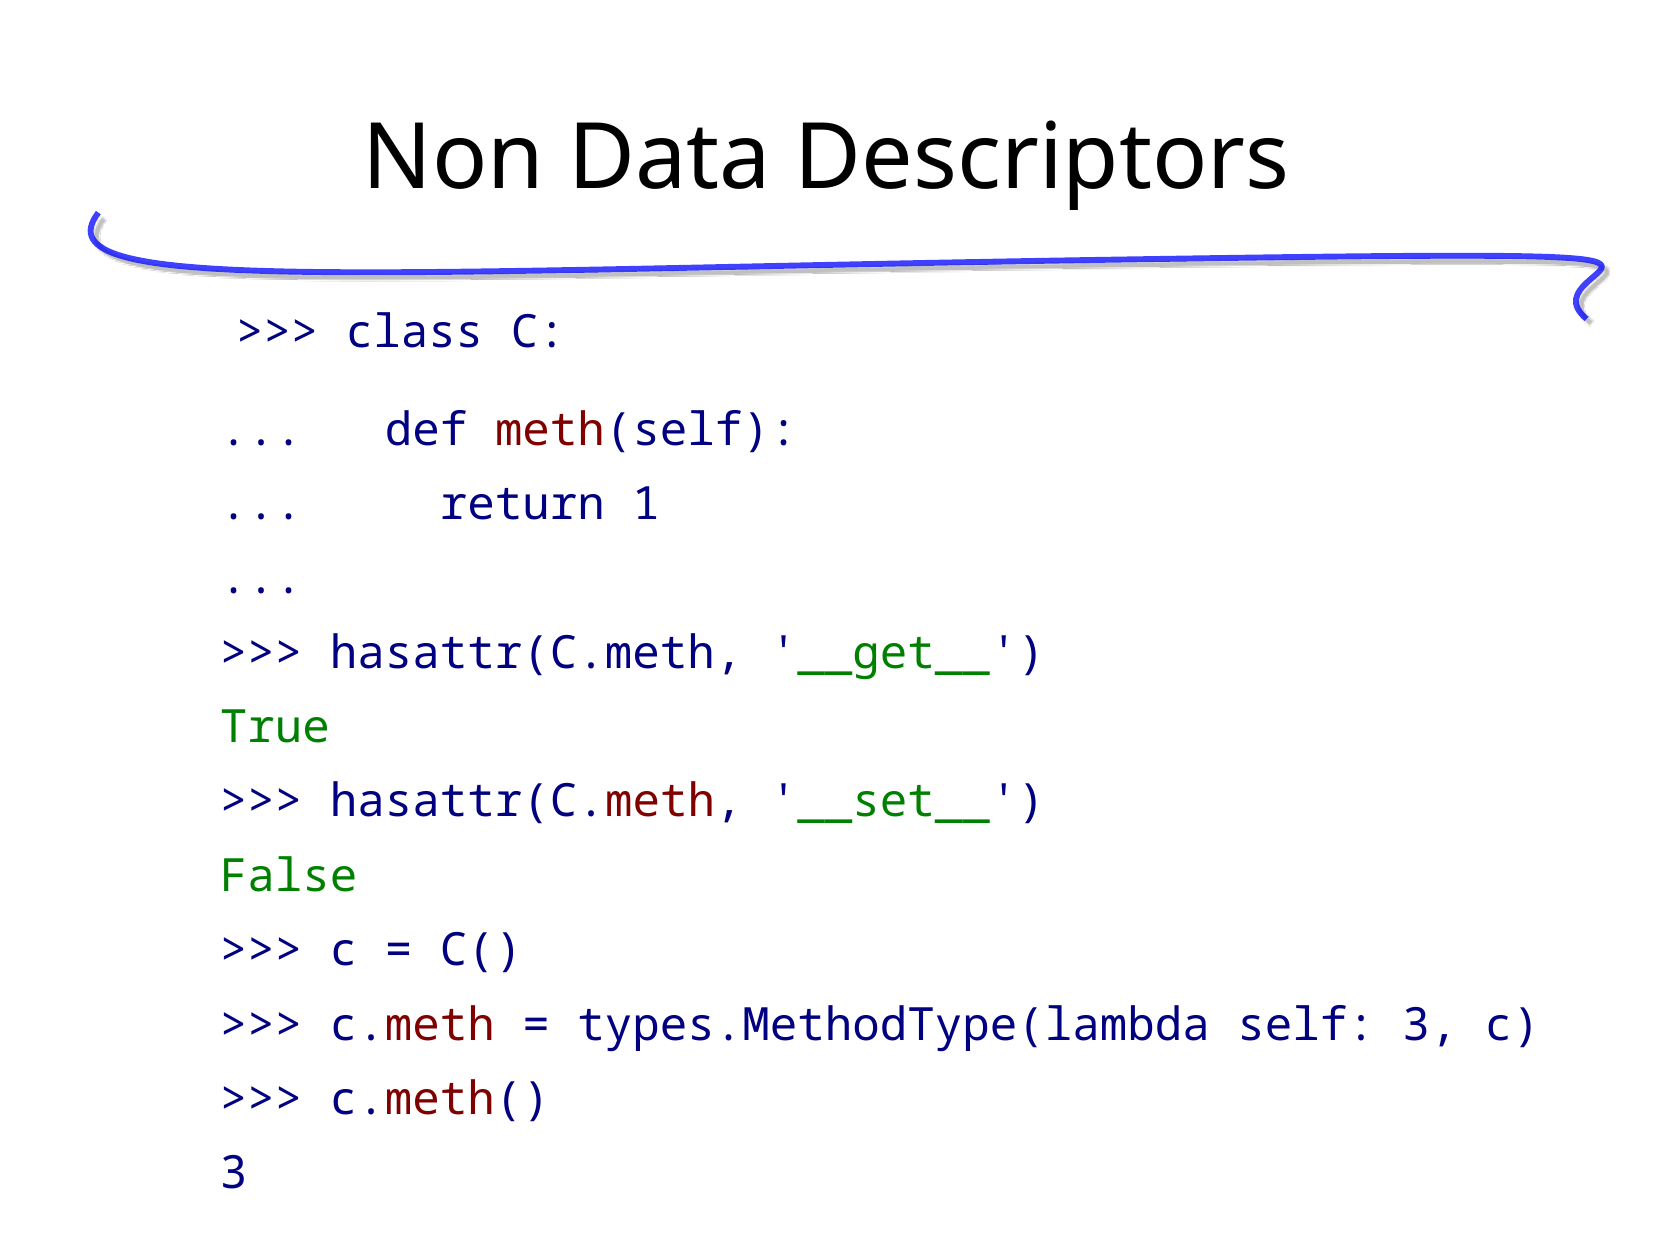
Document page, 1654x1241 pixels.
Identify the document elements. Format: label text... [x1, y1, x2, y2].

title Non Data Descriptors [82, 49, 1571, 257]
subtitle >>> class C: ... def meth(self): ... return 1 ... >>> hasattr(C.meth, '__get__') True >>> hasattr(C.meth, '__set__') False >>> c = C() >>> c.meth = types.MethodType(lambda self: 3, c) >>> c.meth() 3 [109, 317, 1619, 1184]
